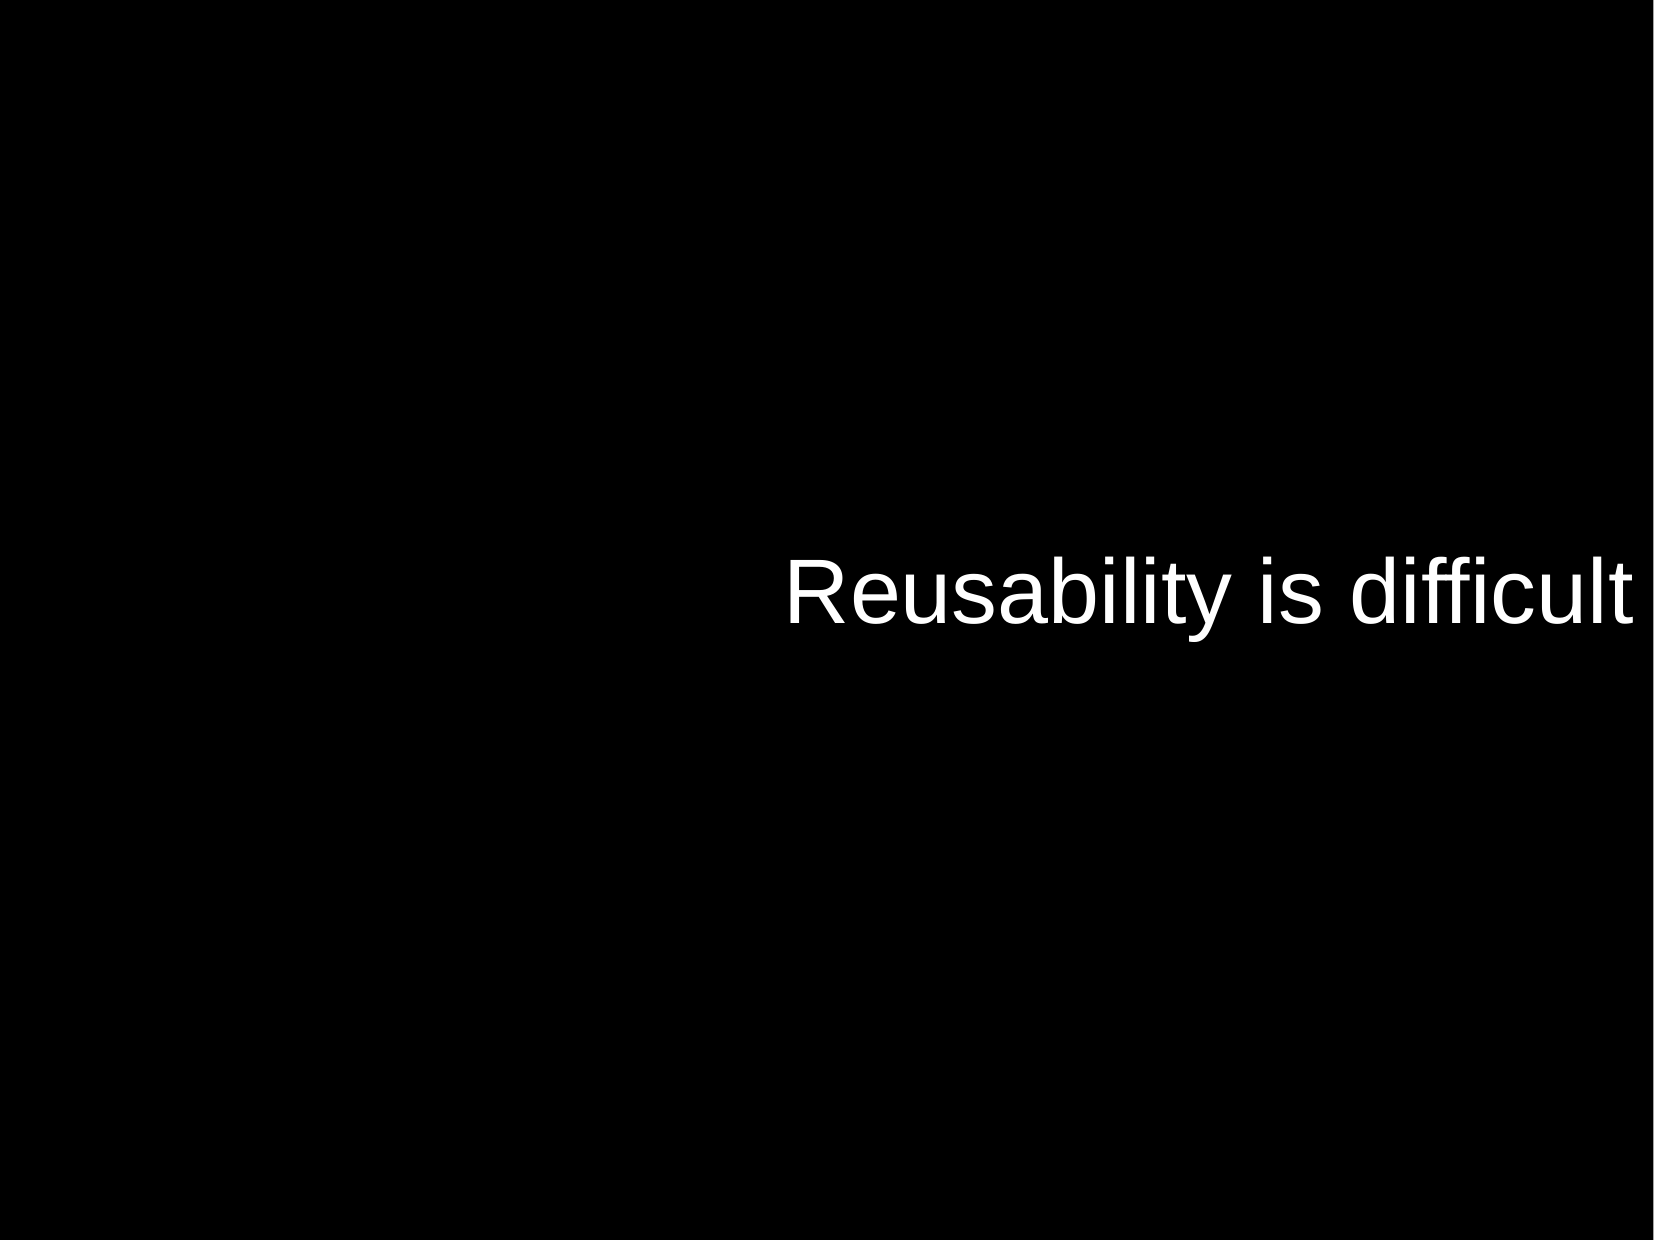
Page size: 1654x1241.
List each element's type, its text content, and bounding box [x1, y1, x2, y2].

title Reusability is difficult [172, 488, 1654, 696]
